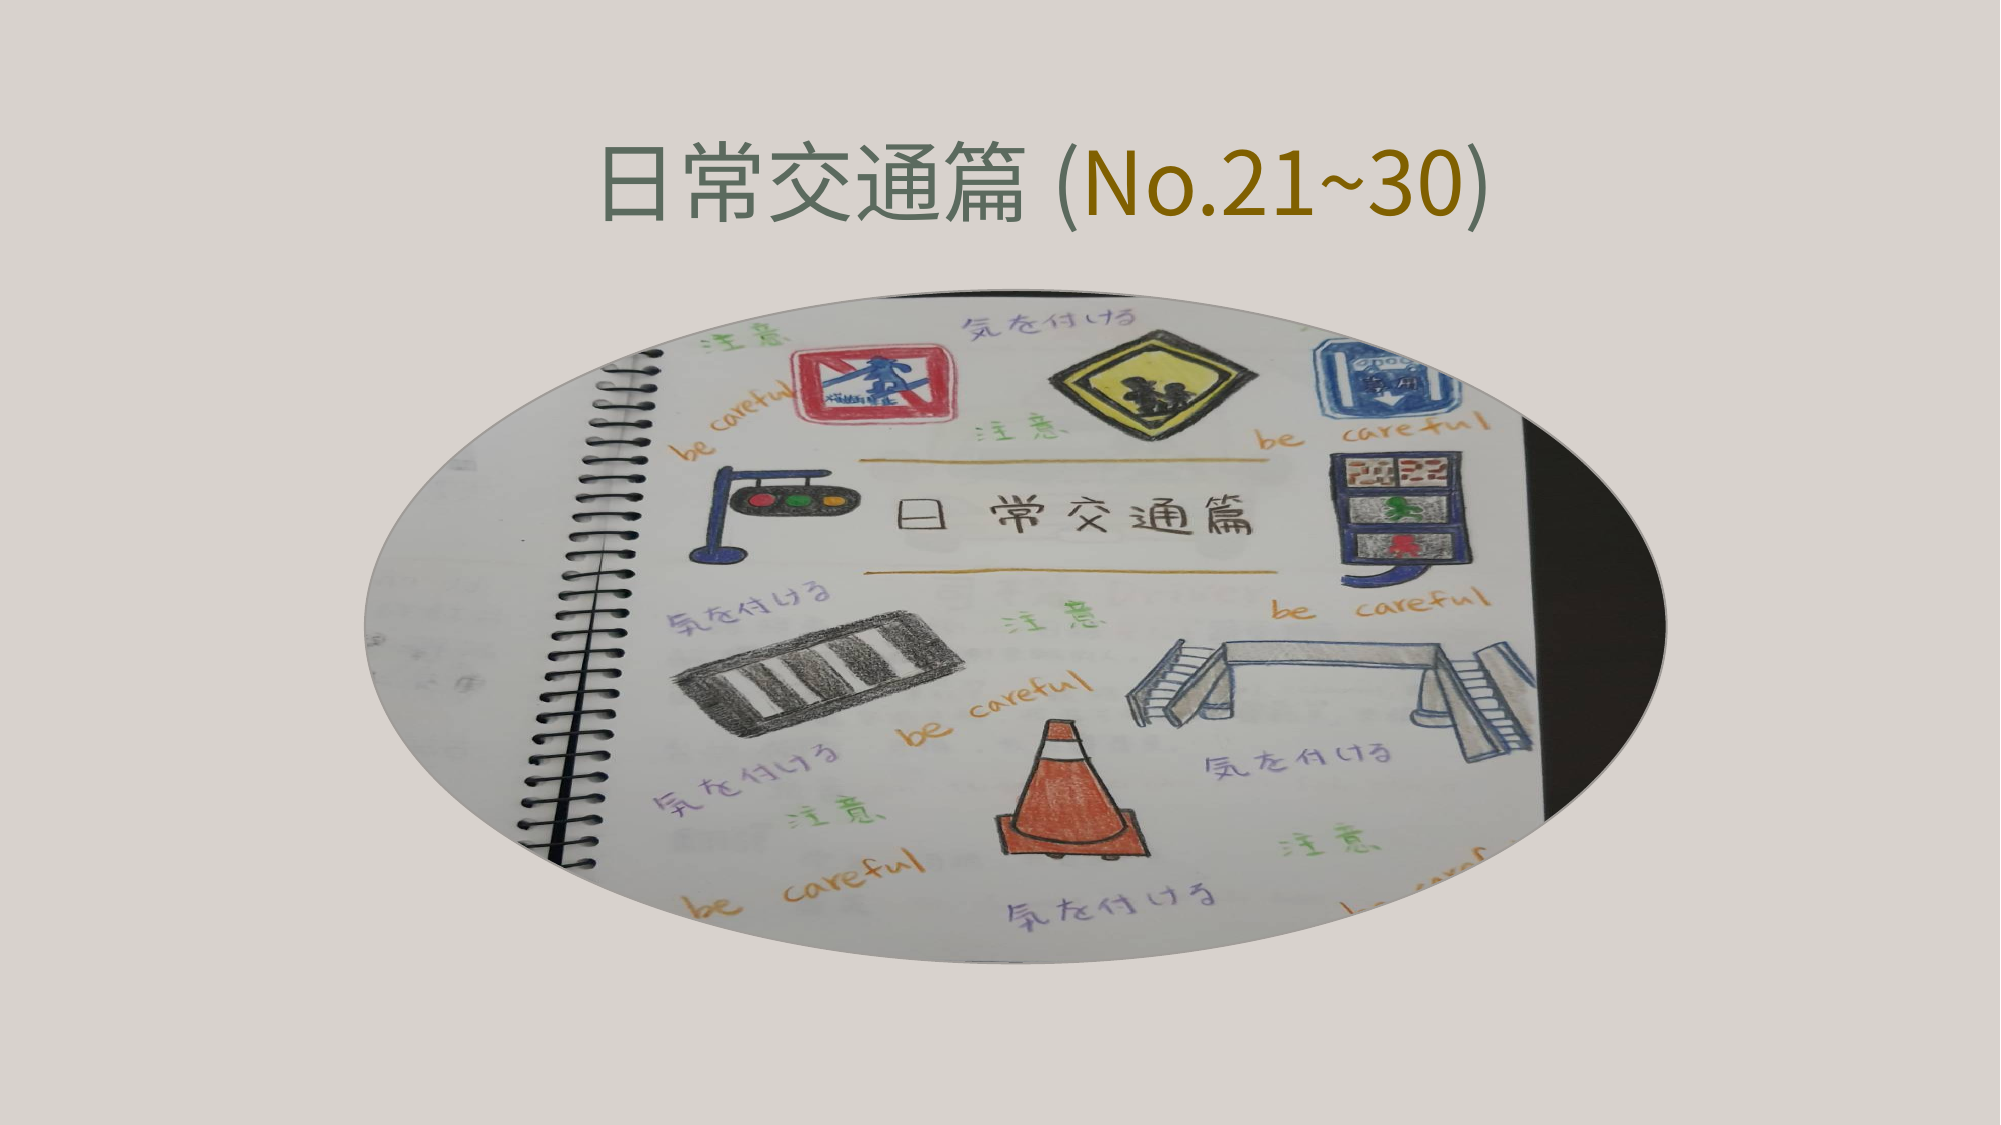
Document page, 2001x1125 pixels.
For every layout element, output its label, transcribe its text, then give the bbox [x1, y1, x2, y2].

text_box [364, 289, 1667, 964]
title 日常交通篇(No.21~30) [575, 70, 1536, 290]
